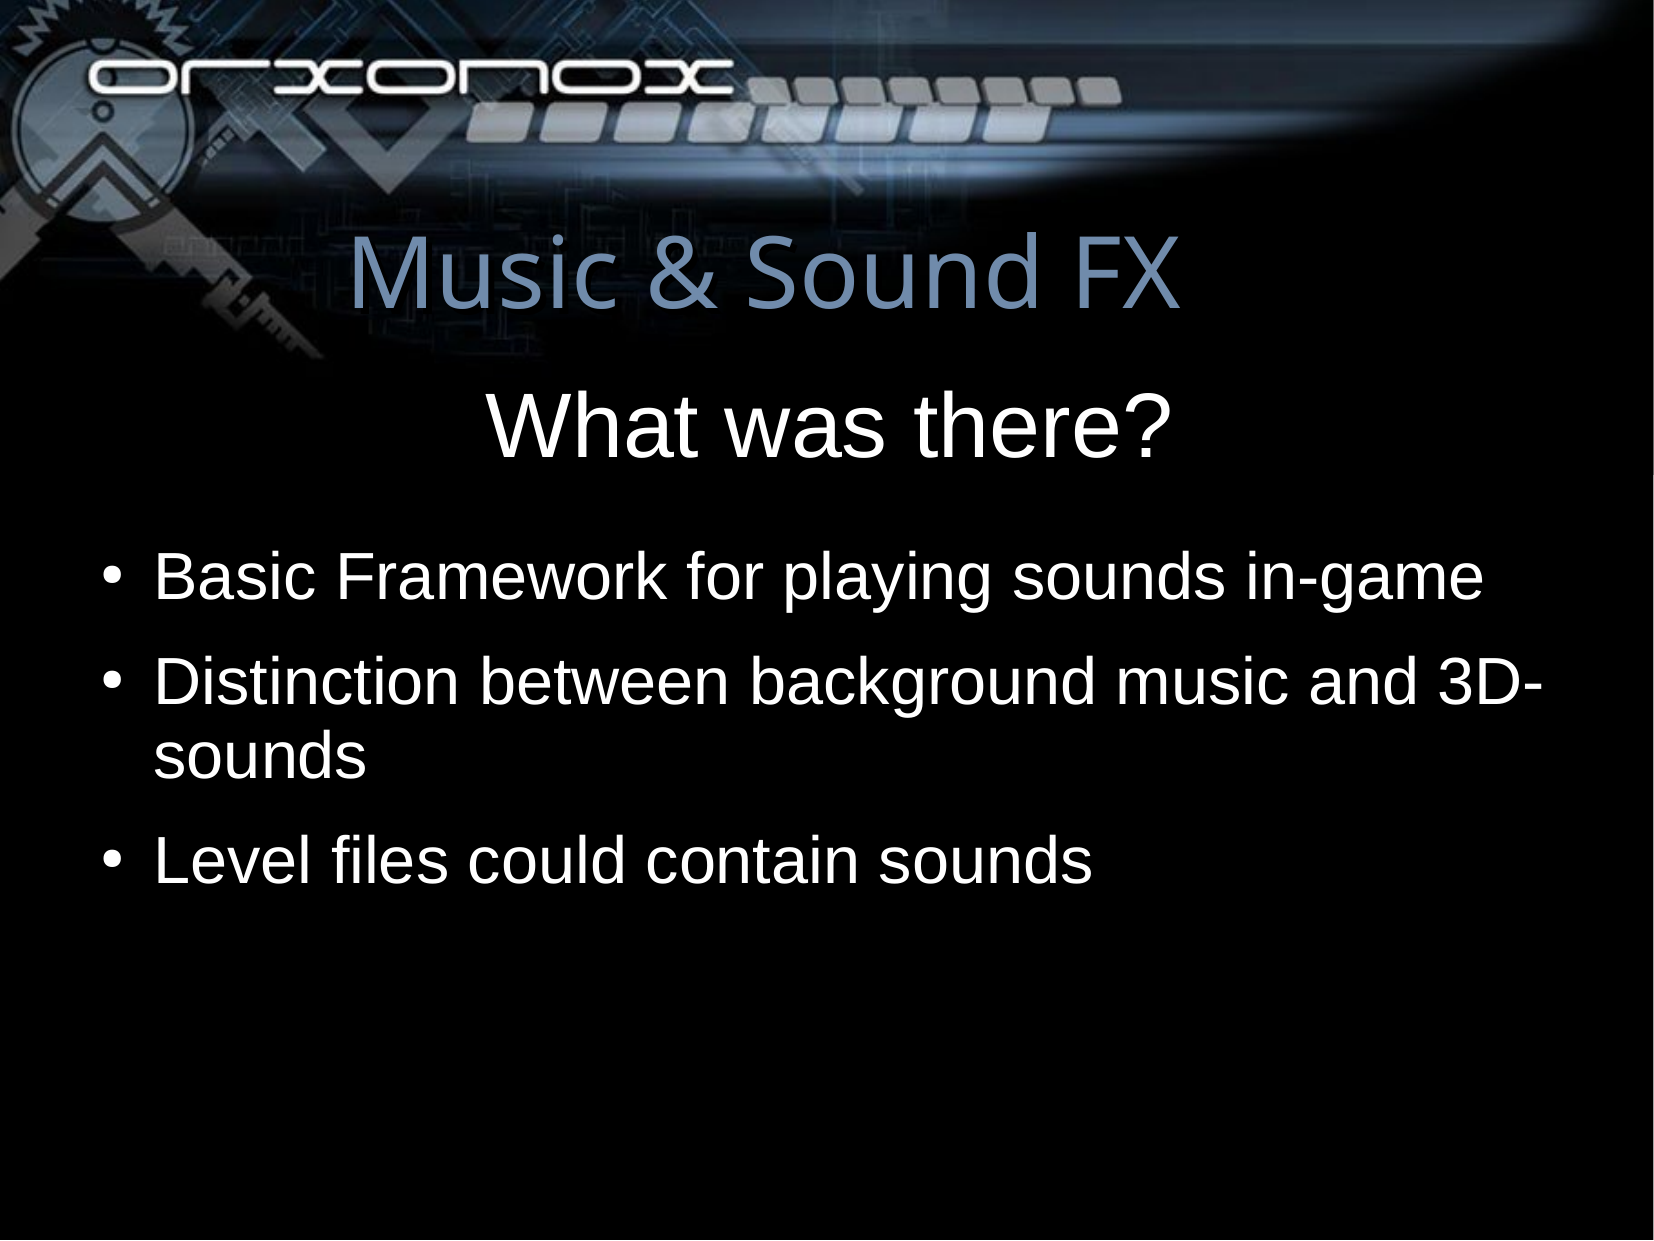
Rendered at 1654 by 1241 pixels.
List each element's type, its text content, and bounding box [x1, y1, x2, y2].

picture [0, 0, 1654, 475]
list Basic Framework for playing sounds in-game Distinction between background music and 3D-sounds Level files could contain sounds [82, 539, 1571, 1177]
title What was there? [88, 354, 1571, 497]
text_box Music & Sound FX [330, 194, 1306, 326]
